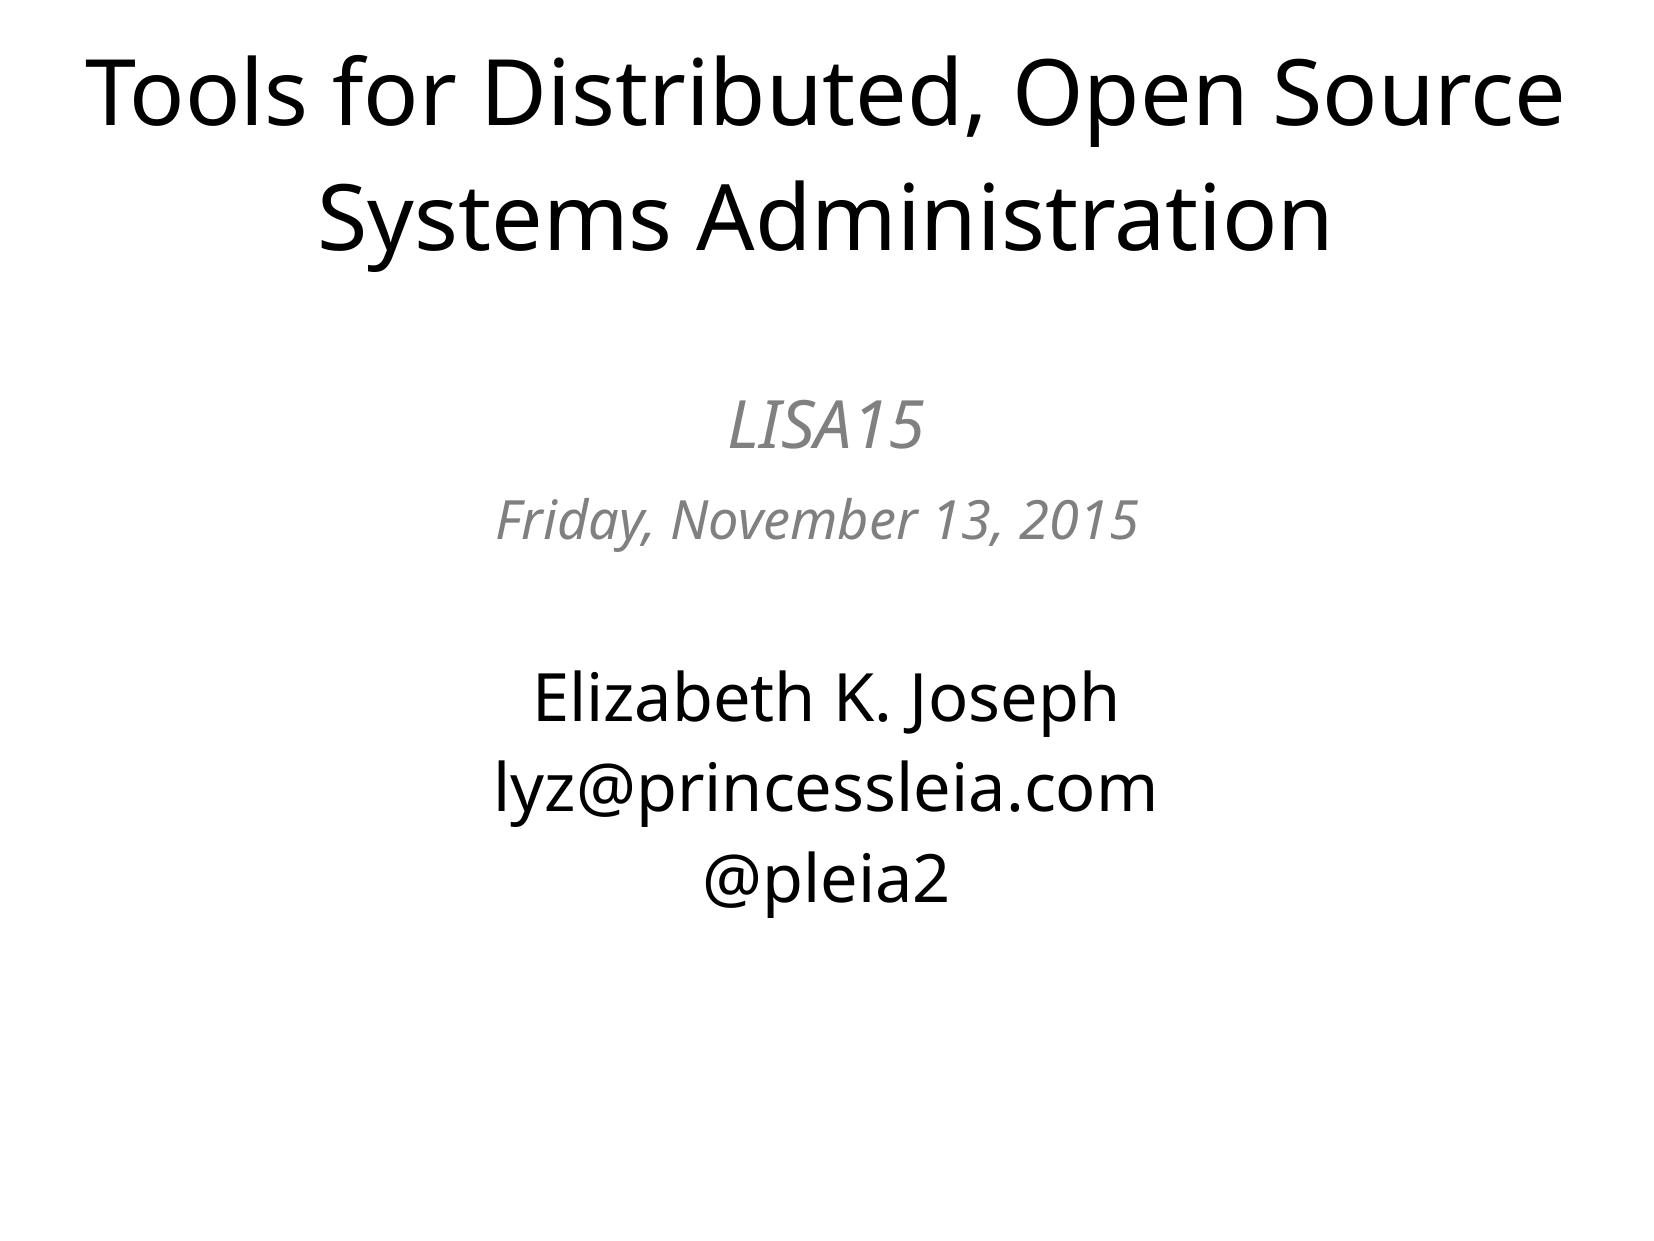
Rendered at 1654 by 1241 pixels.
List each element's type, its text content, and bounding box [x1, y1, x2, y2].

title Tools for Distributed, Open Source Systems Administration [82, 49, 1571, 257]
subtitle LISA15 Friday, November 13, 2015 Elizabeth K. Joseph lyz@princessleia.com @pleia2 [82, 290, 1571, 1010]
